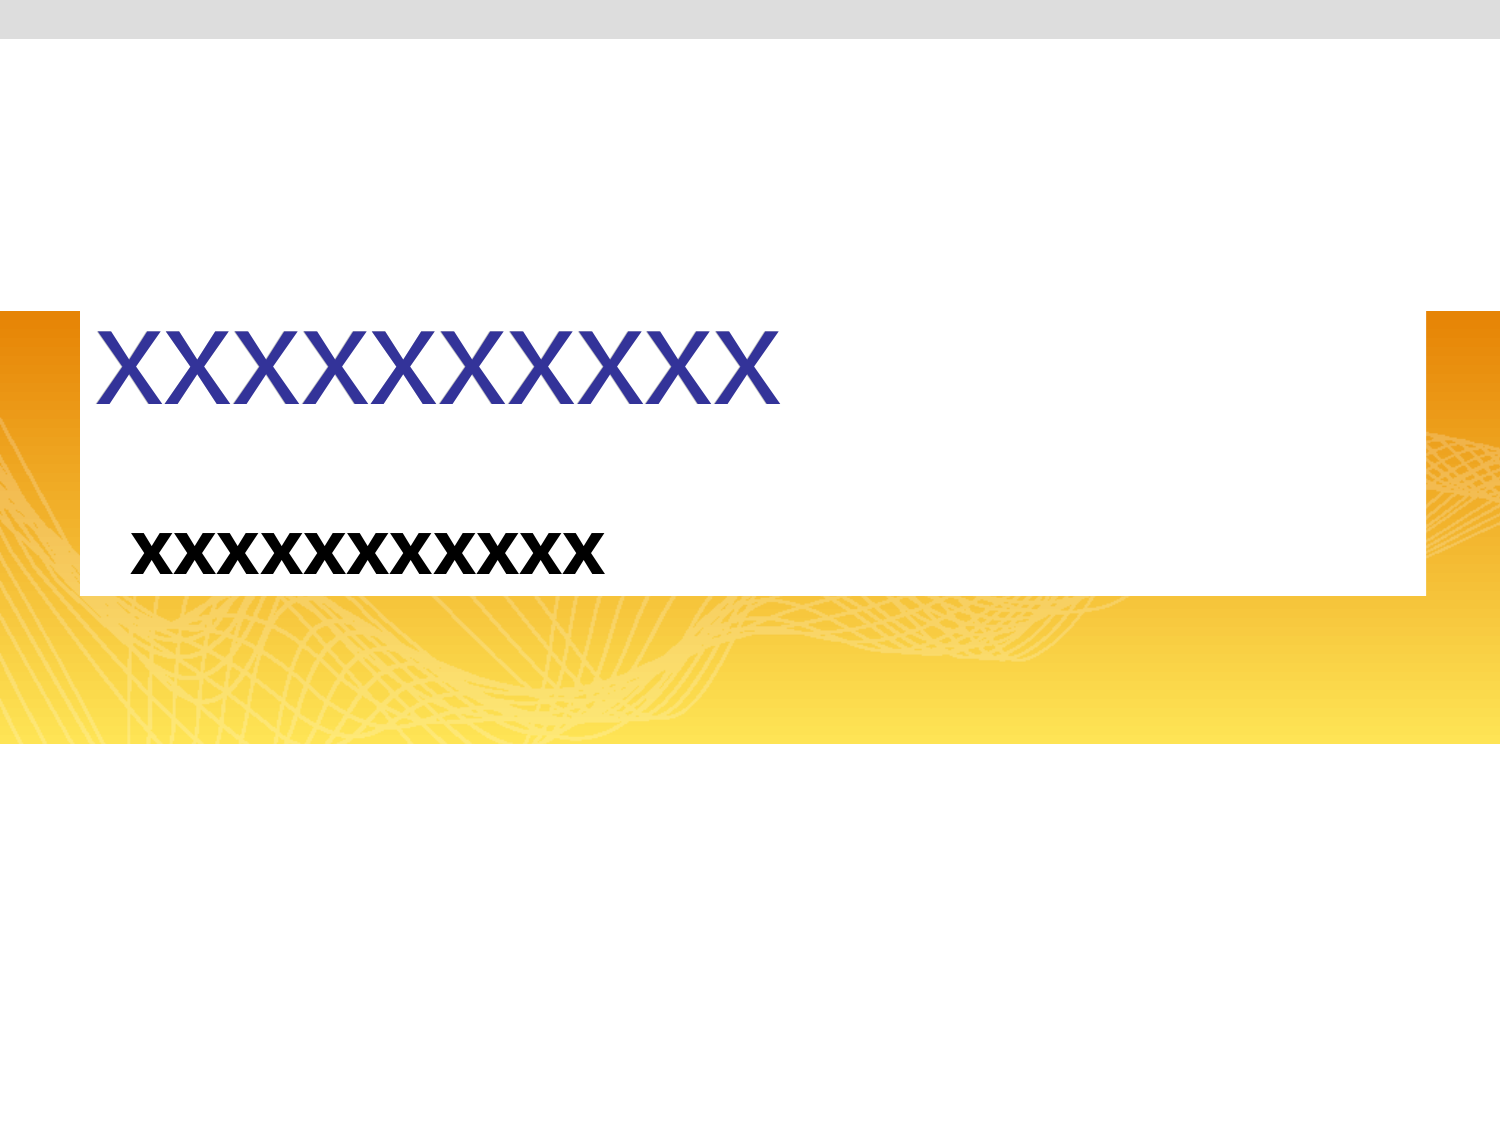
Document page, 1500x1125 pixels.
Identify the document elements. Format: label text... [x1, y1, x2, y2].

text_box xxxxxxxxxxx [115, 486, 993, 605]
title xxxxxxxxxx [80, 272, 1427, 596]
